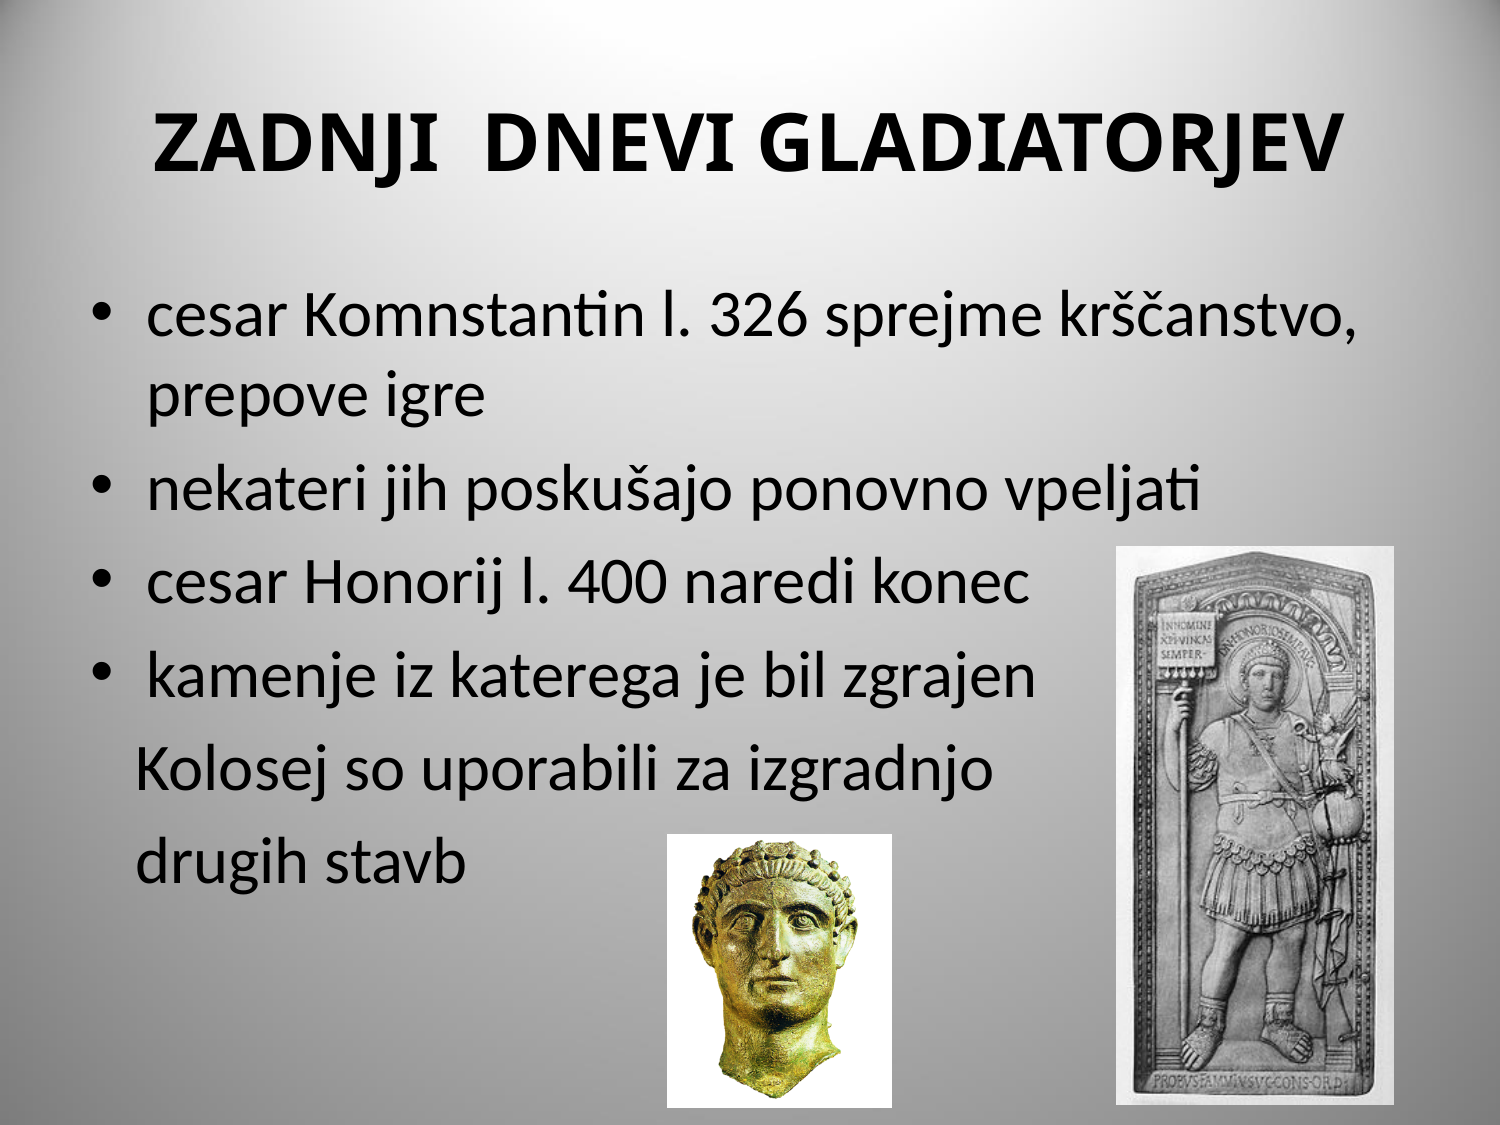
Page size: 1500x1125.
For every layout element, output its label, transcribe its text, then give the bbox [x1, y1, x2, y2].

picture [0, 0, 1500, 1125]
list cesar Komnstantin l. 326 sprejme krščanstvo, prepove igre nekateri jih poskušajo ponovno vpeljati cesar Honorij l. 400 naredi konec kamenje iz katerega je bil zgrajen Kolosej so uporabili za izgradnjo drugih stavb [75, 262, 1425, 1005]
title ZADNJI DNEVI GLADIATORJEV [75, 45, 1425, 233]
